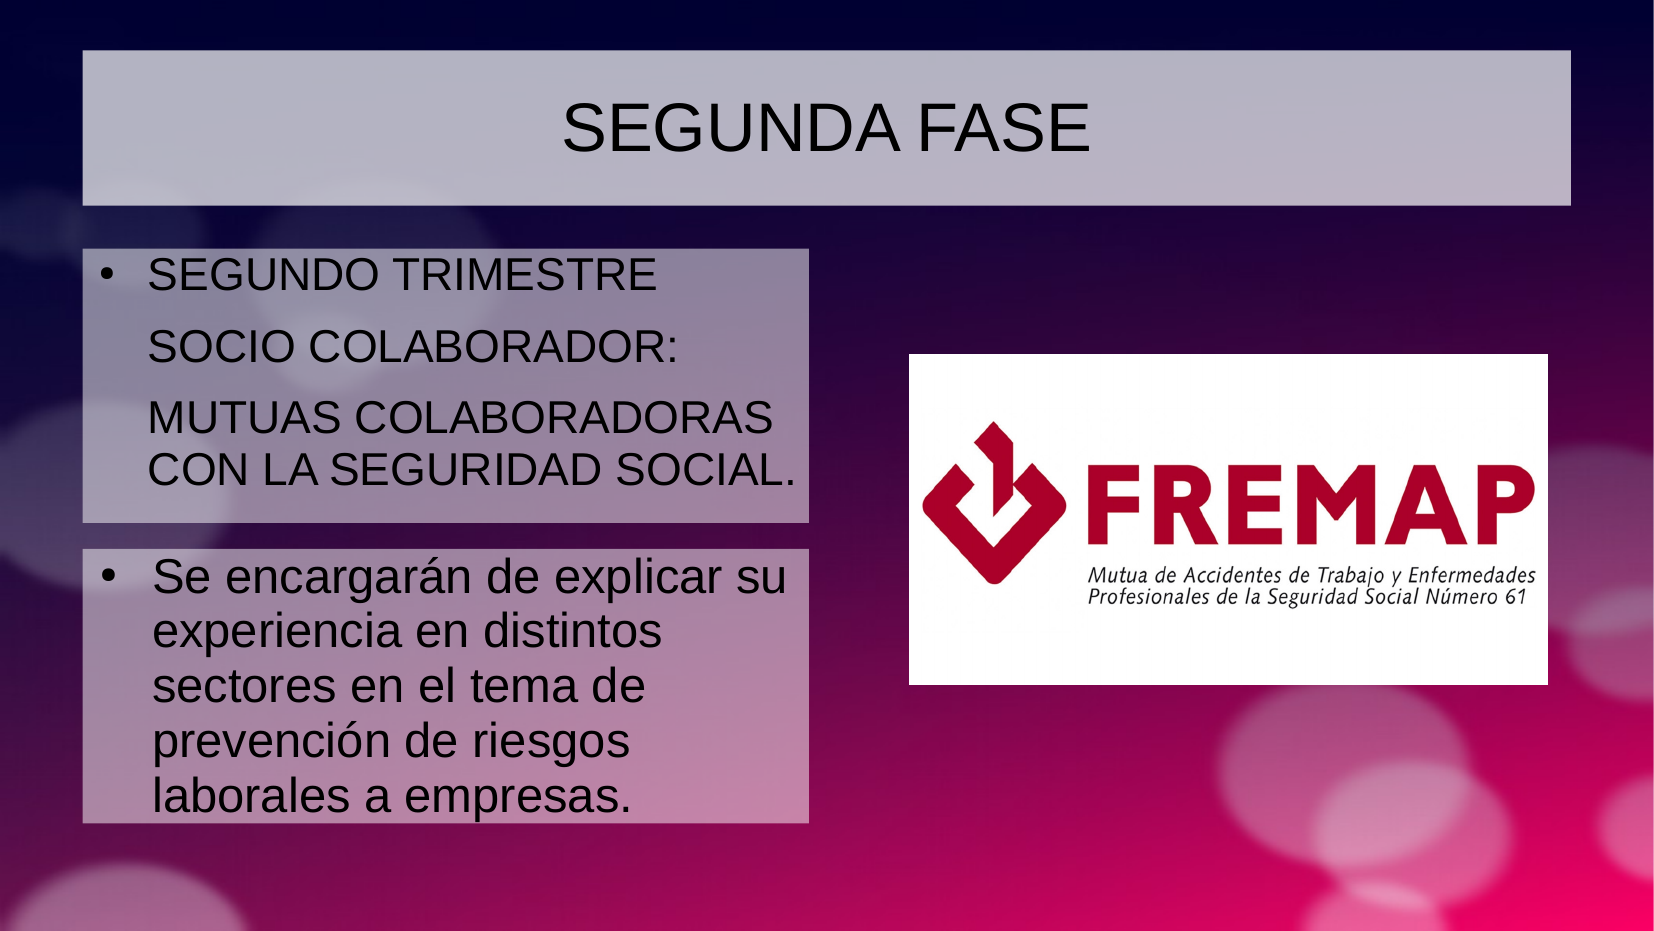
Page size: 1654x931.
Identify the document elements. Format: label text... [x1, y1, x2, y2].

picture [0, 0, 1654, 931]
list Se encargarán de explicar su experiencia en distintos sectores en el tema de prevención de riesgos laborales a empresas. [82, 548, 809, 824]
list SEGUNDO TRIMESTRE SOCIO COLABORADOR: MUTUAS COLABORADORAS CON LA SEGURIDAD SOCIAL. [82, 248, 809, 523]
title SEGUNDA FASE [82, 50, 1571, 206]
